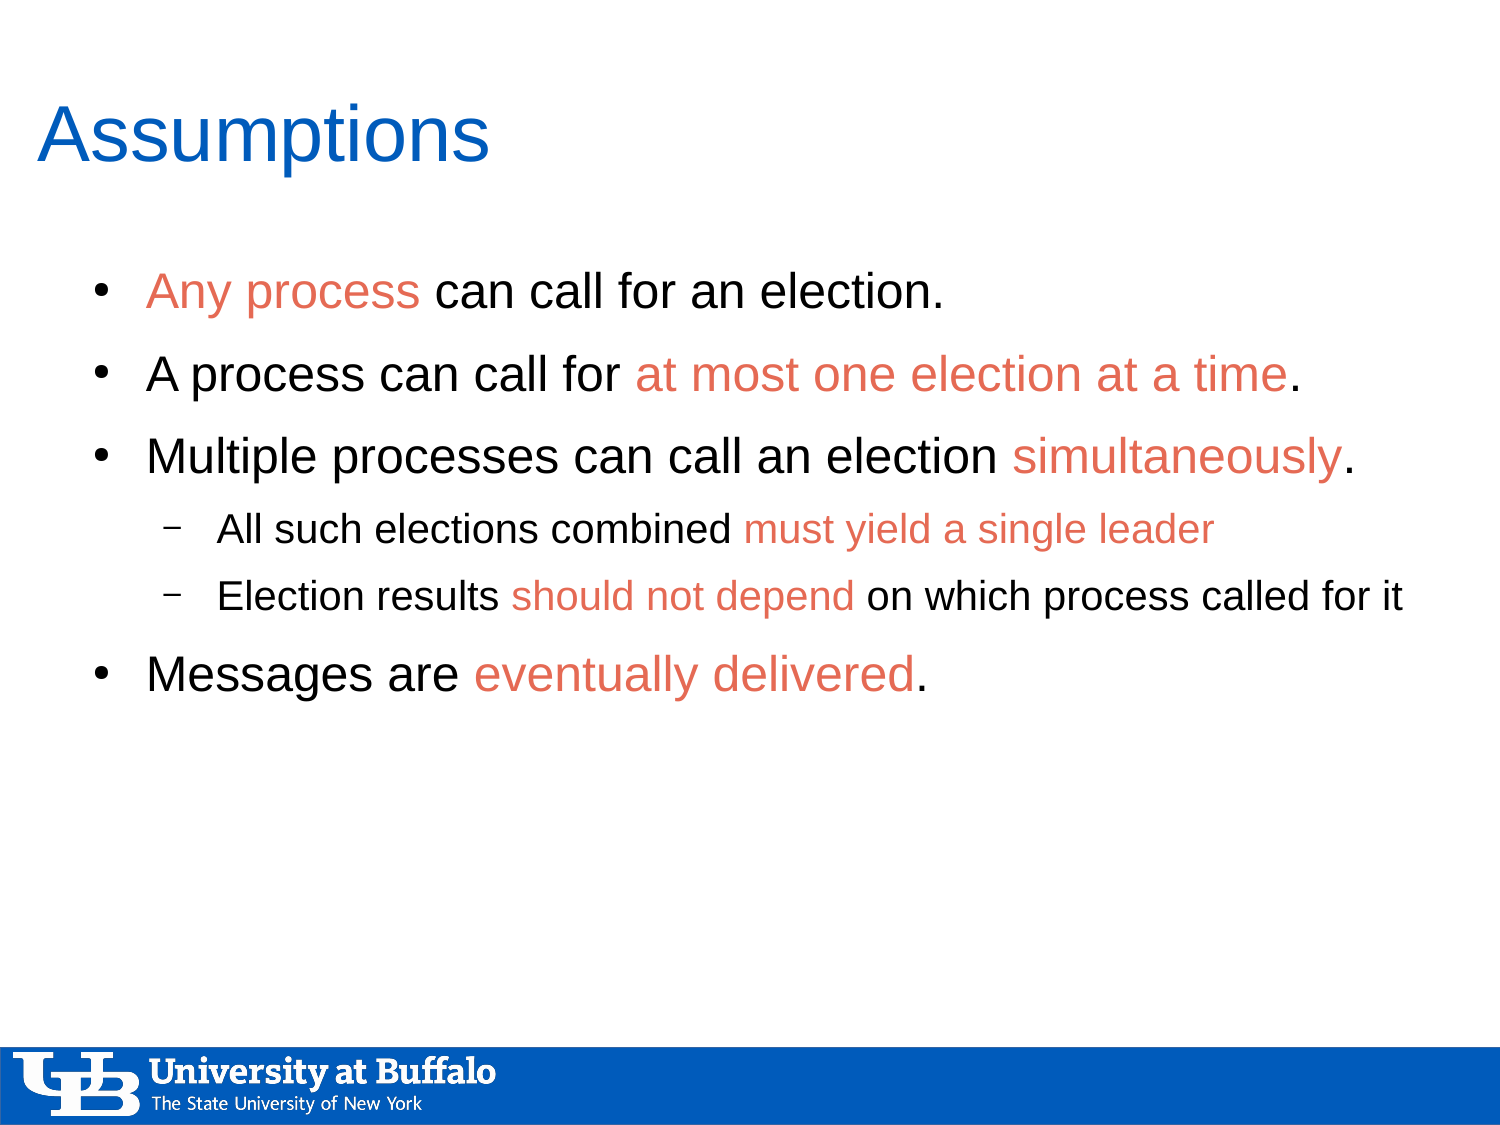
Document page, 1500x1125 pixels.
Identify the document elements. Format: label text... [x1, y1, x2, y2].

title Assumptions [37, 40, 1388, 228]
list Any process can call for an election. A process can call for at most one election at a time. Multiple processes can call an election simultaneously. All such elections combined must yield a single leader Election results should not depend on which process called for it Messages are eventually delivered. [75, 263, 1425, 916]
picture [13, 1052, 496, 1116]
